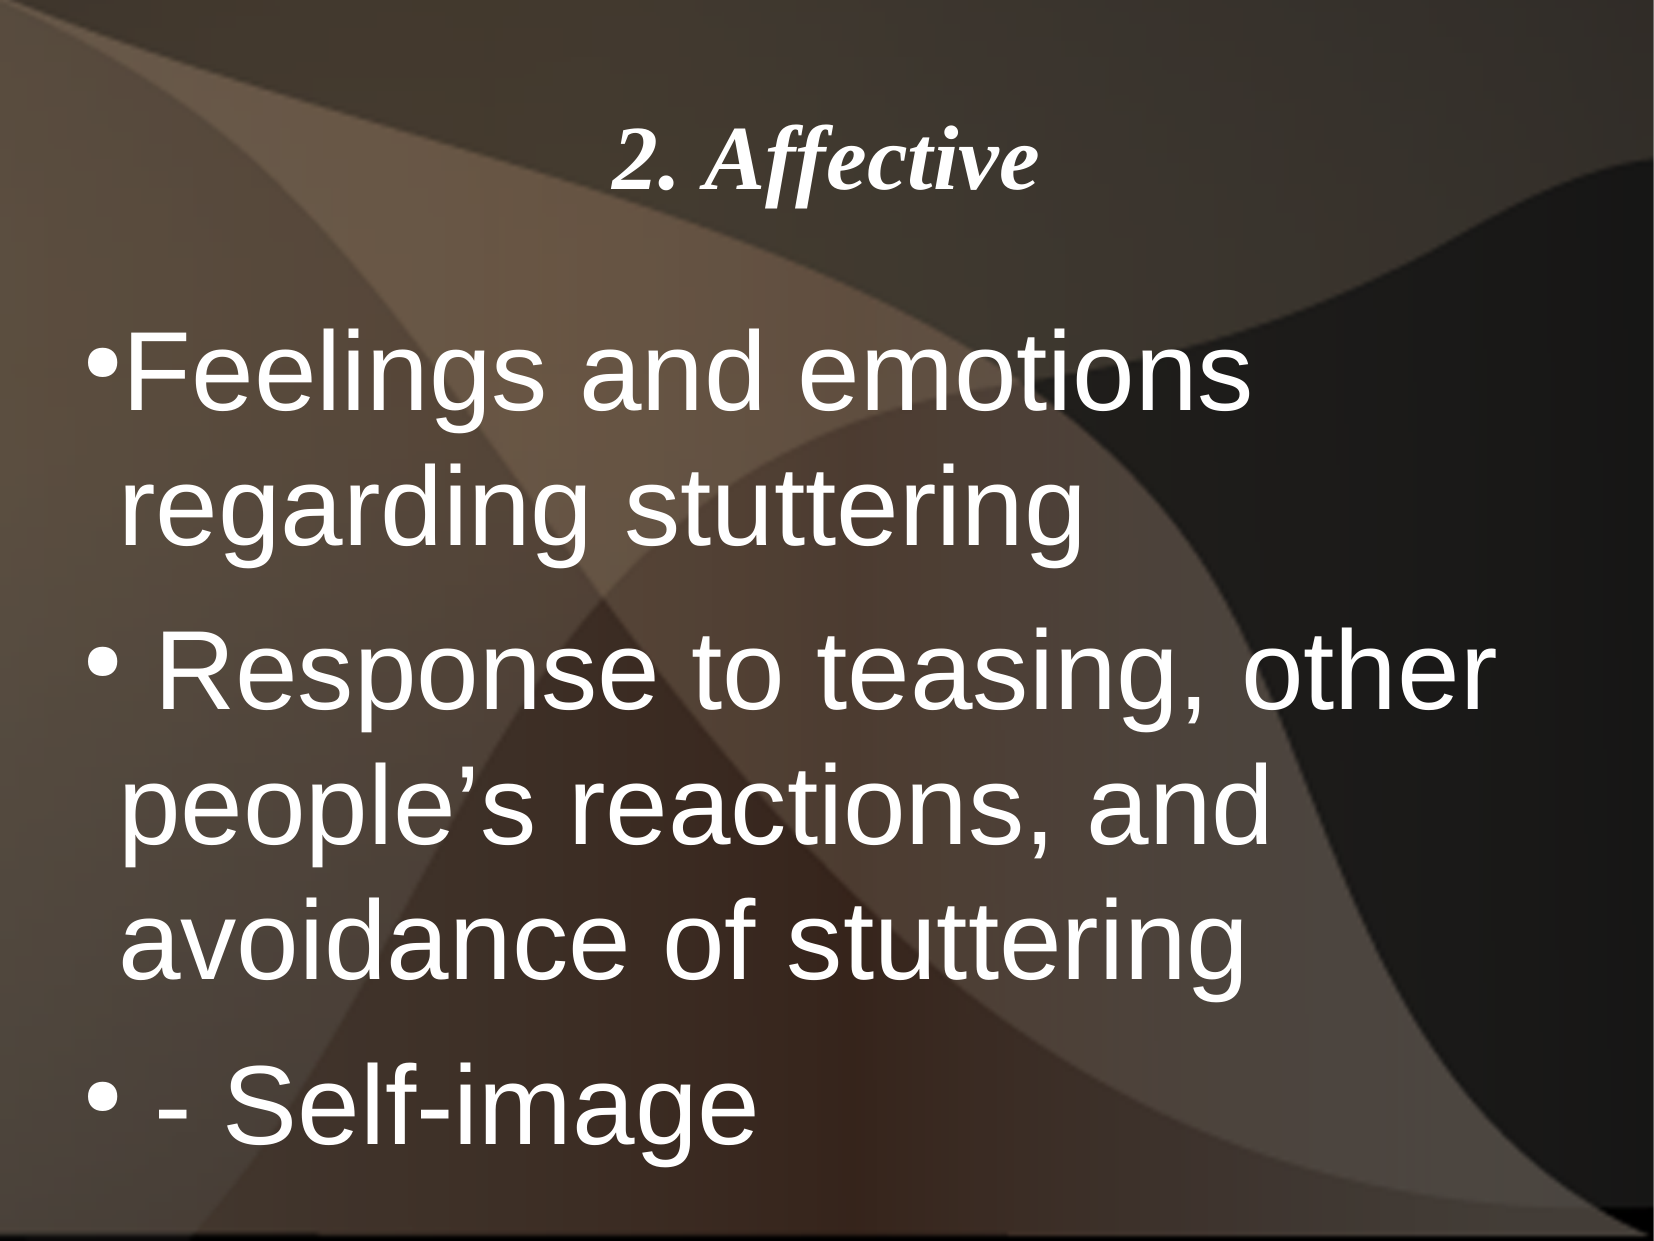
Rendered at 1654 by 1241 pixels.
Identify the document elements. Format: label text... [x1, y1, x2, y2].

title 2. Affective [82, 56, 1571, 250]
subtitle Feelings and emotions regarding stuttering Response to teasing, other people’s reactions, and avoidance of stuttering - Self-image [82, 297, 1571, 1102]
